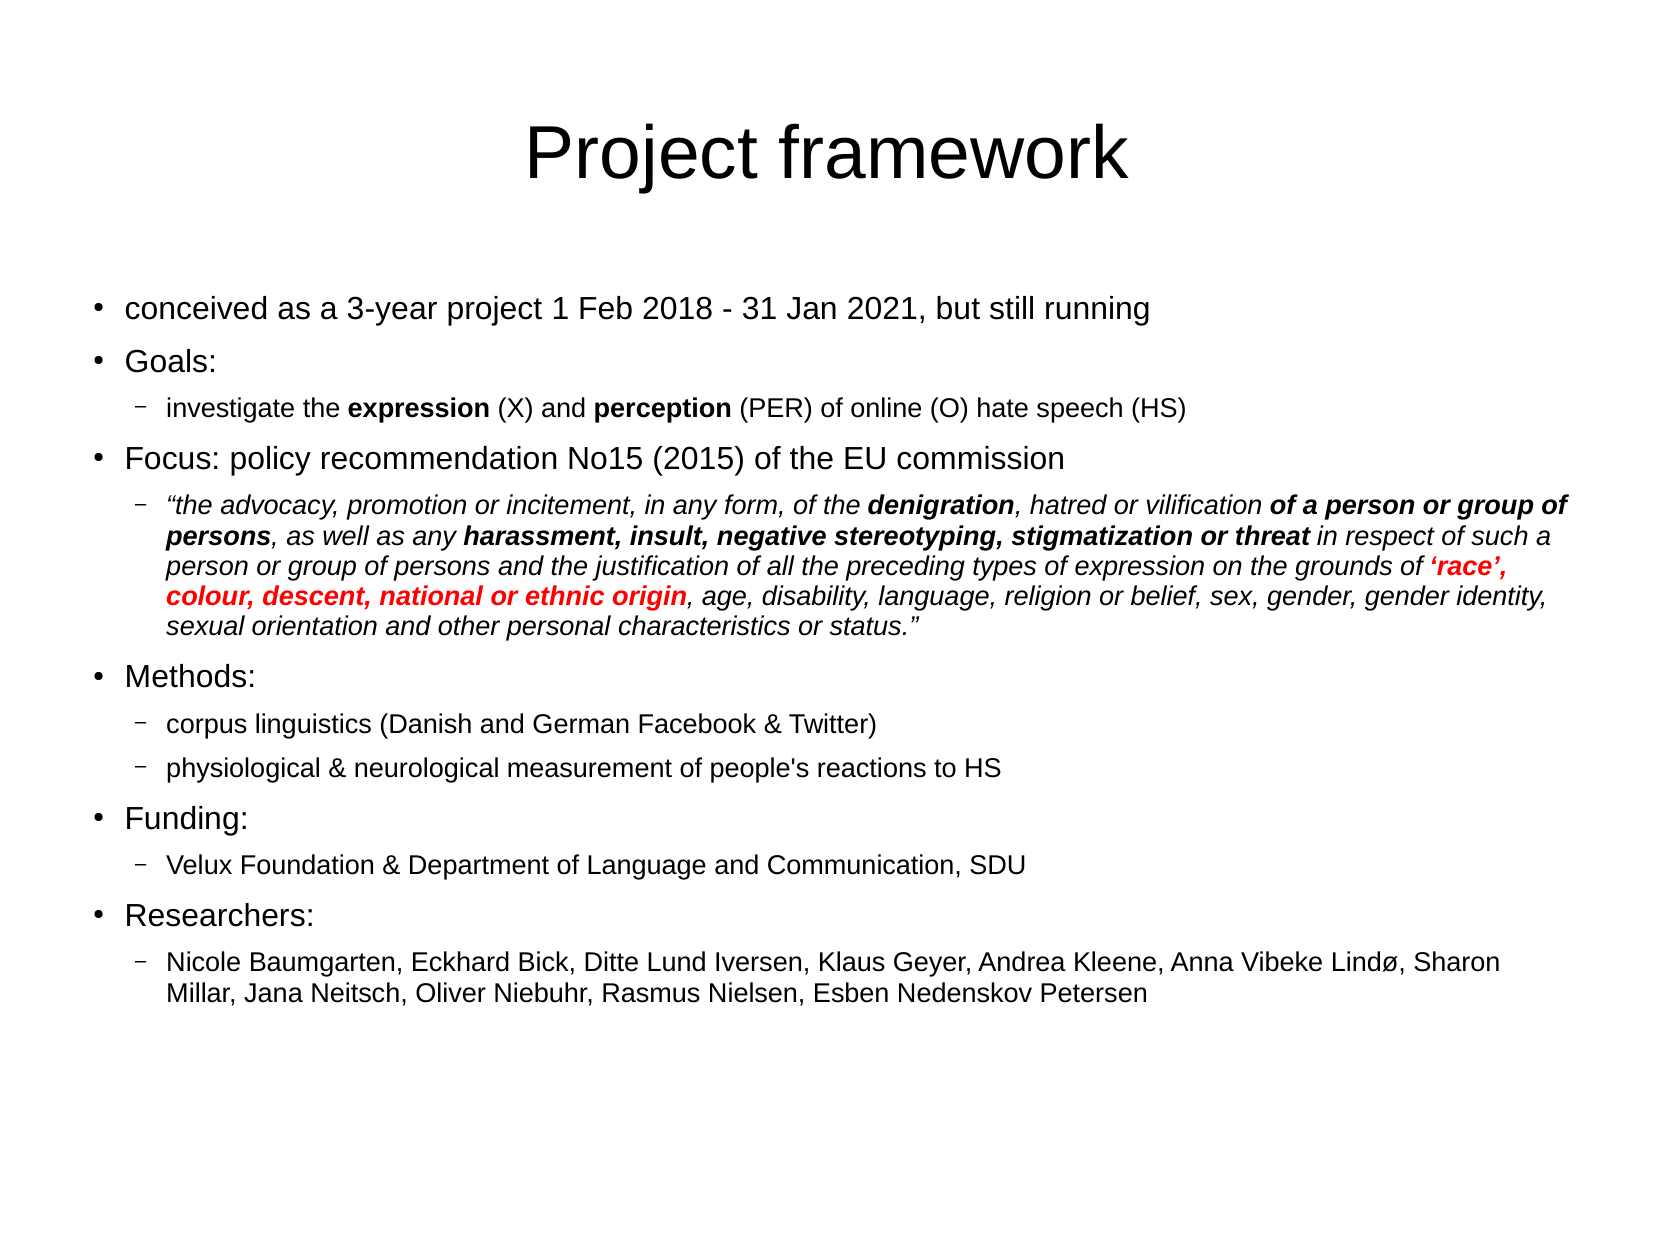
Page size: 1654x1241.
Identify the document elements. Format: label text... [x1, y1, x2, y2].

title Project framework [82, 49, 1571, 257]
list conceived as a 3-year project 1 Feb 2018 - 31 Jan 2021, but still running Goals: investigate the expression (X) and perception (PER) of online (O) hate speech (HS) Focus: policy recommendation No15 (2015) of the EU commission “the advocacy, promotion or incitement, in any form, of the denigration, hatred or vilification of a person or group of persons, as well as any harassment, insult, negative stereotyping, stigmatization or threat in respect of such a person or group of persons and the justification of all the preceding types of expression on the grounds of ‘race’, colour, descent, national or ethnic origin, age, disability, language, religion or belief, sex, gender, gender identity, sexual orientation and other personal characteristics or status.” Methods: corpus linguistics (Danish and German Facebook & Twitter) physiological & neurological measurement of people's reactions to HS Funding: Velux Foundation & Department of Language and Communication, SDU Researchers: Nicole Baumgarten, Eckhard Bick, Ditte Lund Iversen, Klaus Geyer, Andrea Kleene, Anna Vibeke Lindø, Sharon Millar, Jana Neitsch, Oliver Niebuhr, Rasmus Nielsen, Esben Nedenskov Petersen [82, 290, 1571, 1010]
